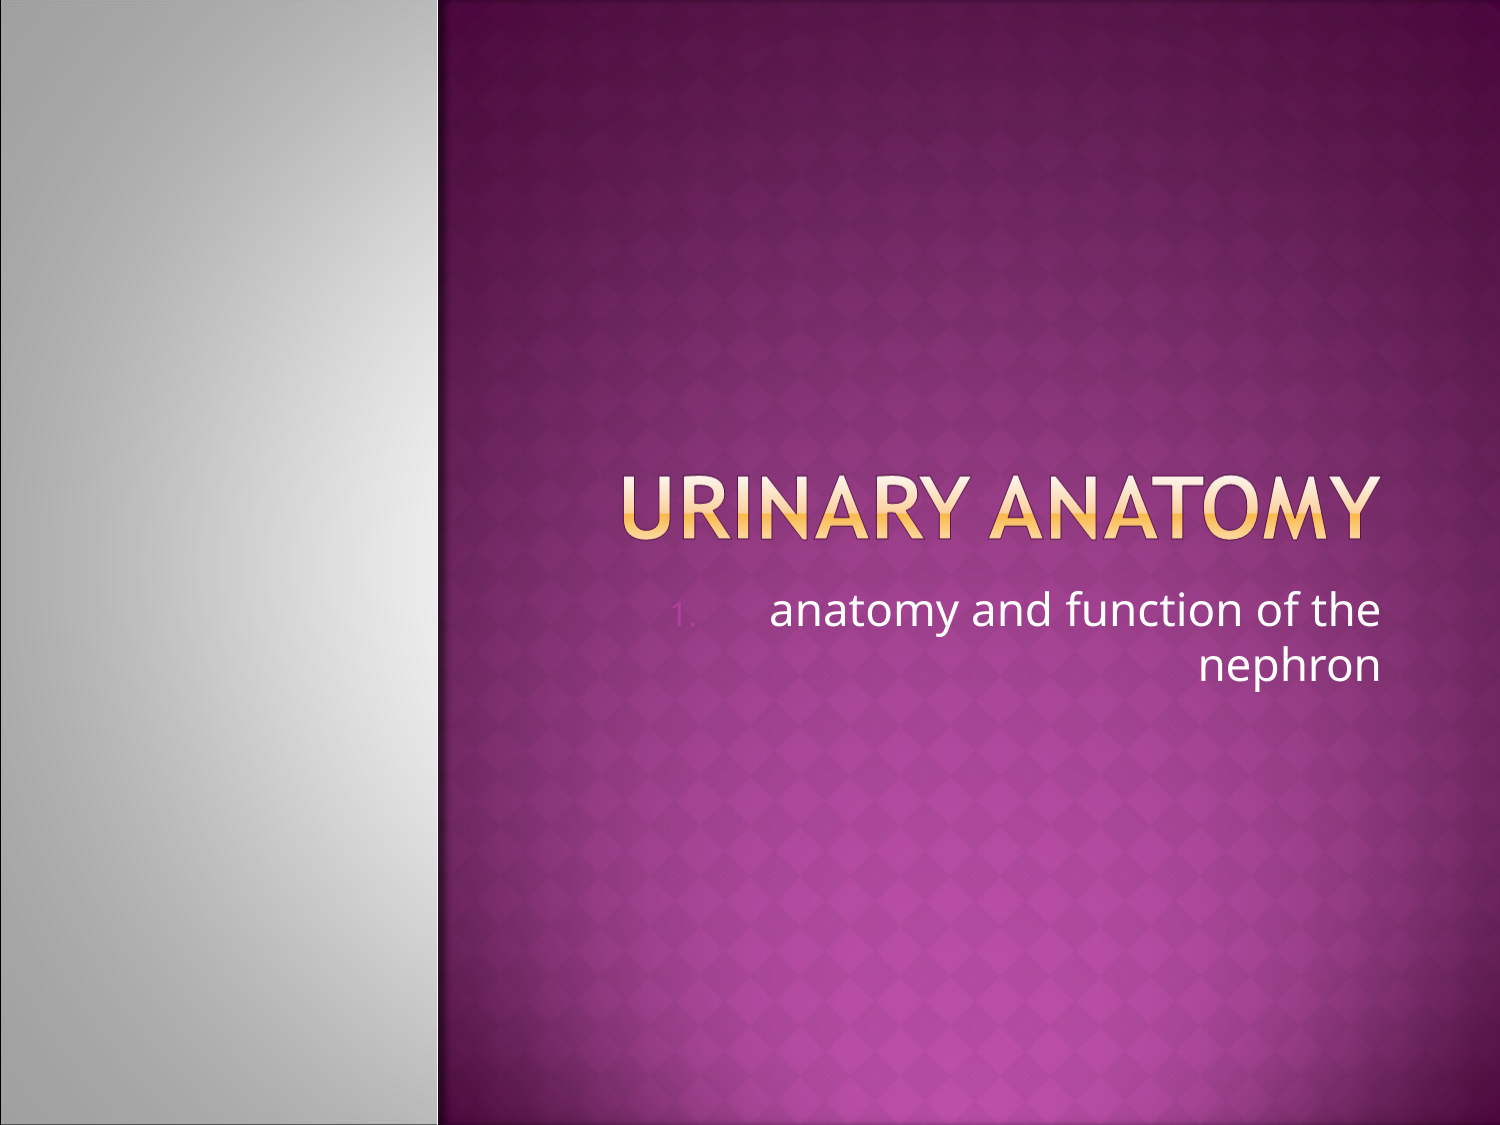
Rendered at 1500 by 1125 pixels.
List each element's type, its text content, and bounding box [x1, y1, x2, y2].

picture [438, 0, 1500, 1125]
text_box [551, 86, 1436, 560]
text_box anatomy and function of the nephron [550, 580, 1390, 762]
picture [0, 0, 437, 1125]
